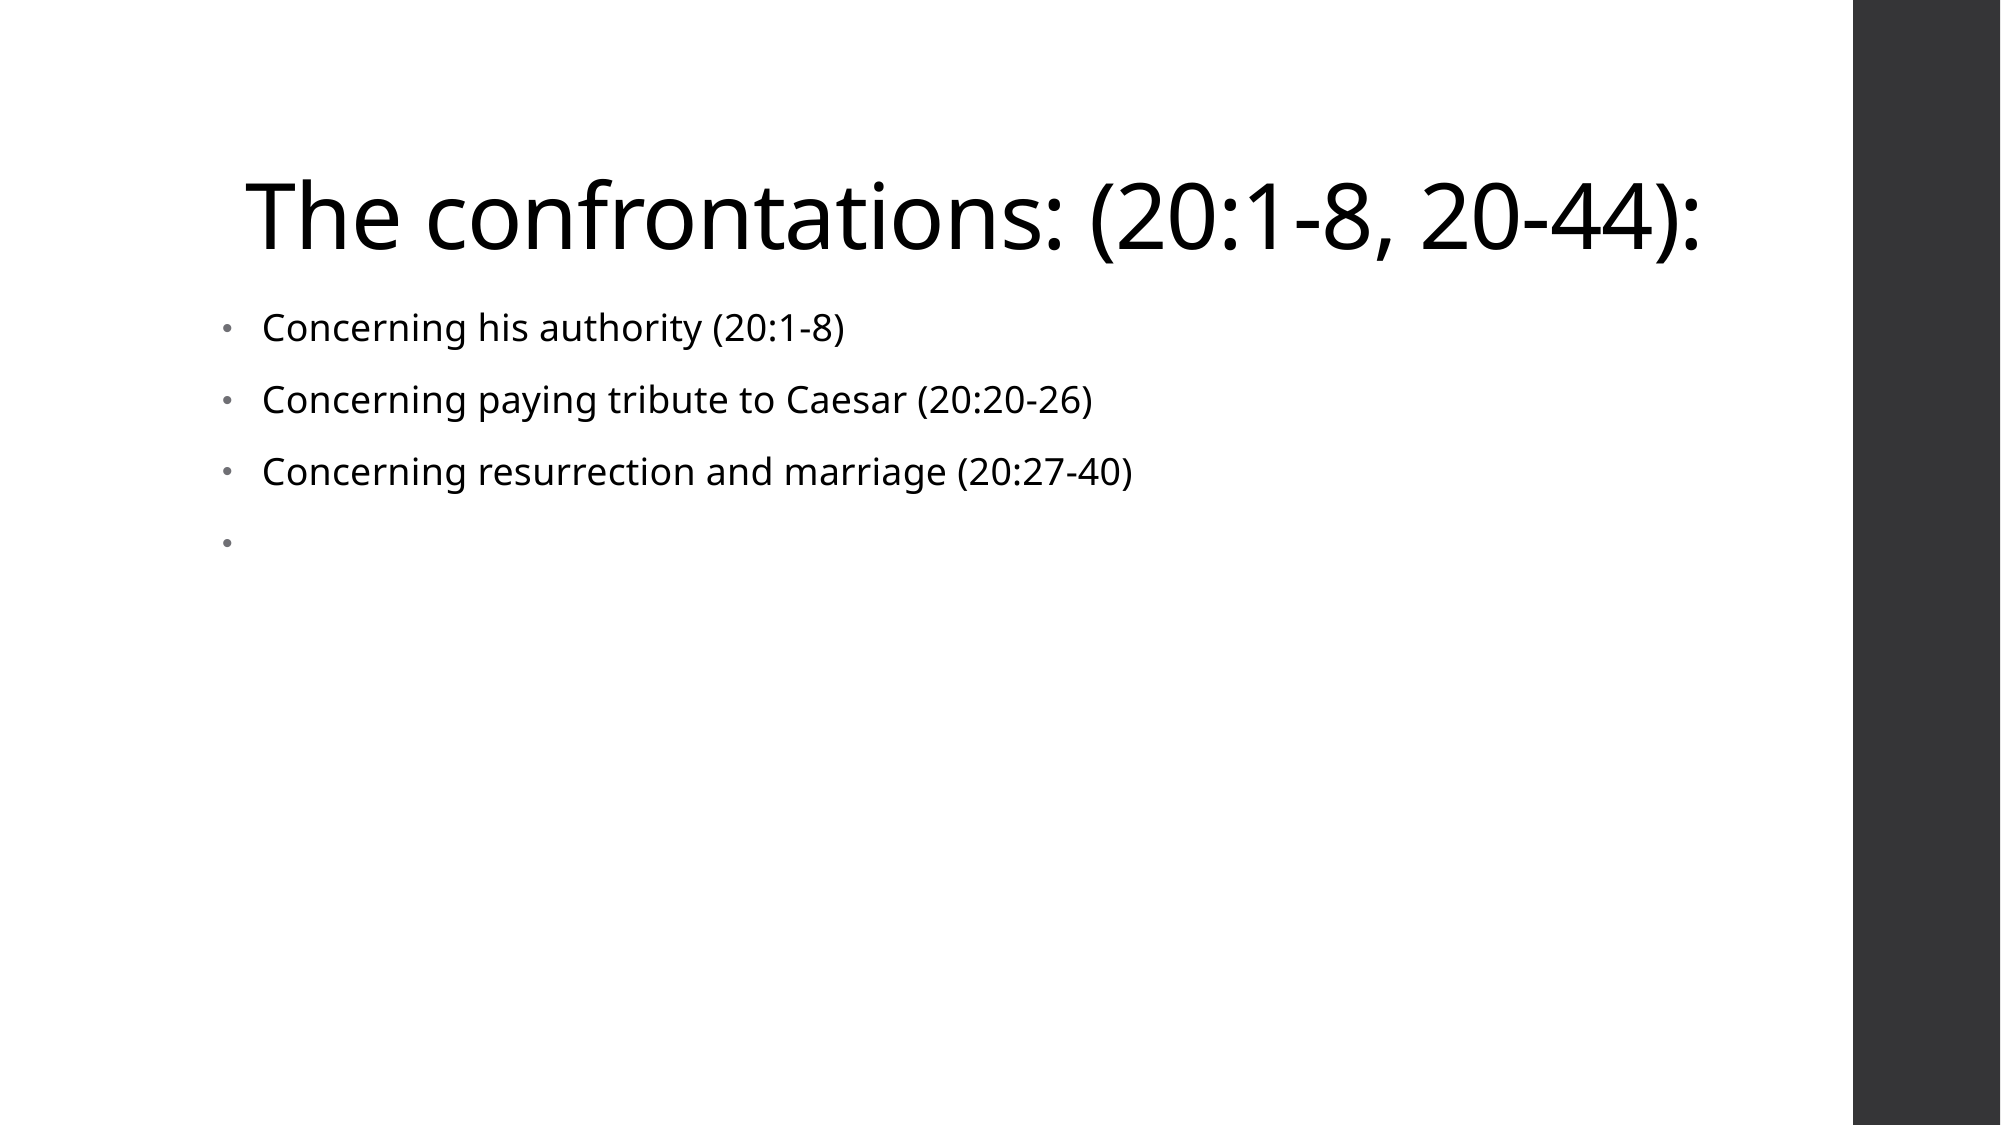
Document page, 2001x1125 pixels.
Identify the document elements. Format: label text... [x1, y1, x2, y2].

list Concerning his authority (20:1-8) Concerning paying tribute to Caesar (20:20-26) Concerning resurrection and marriage (20:27-40) [206, 299, 1617, 1014]
title The confrontations: (20:1-8, 20-44): [206, 60, 1797, 278]
